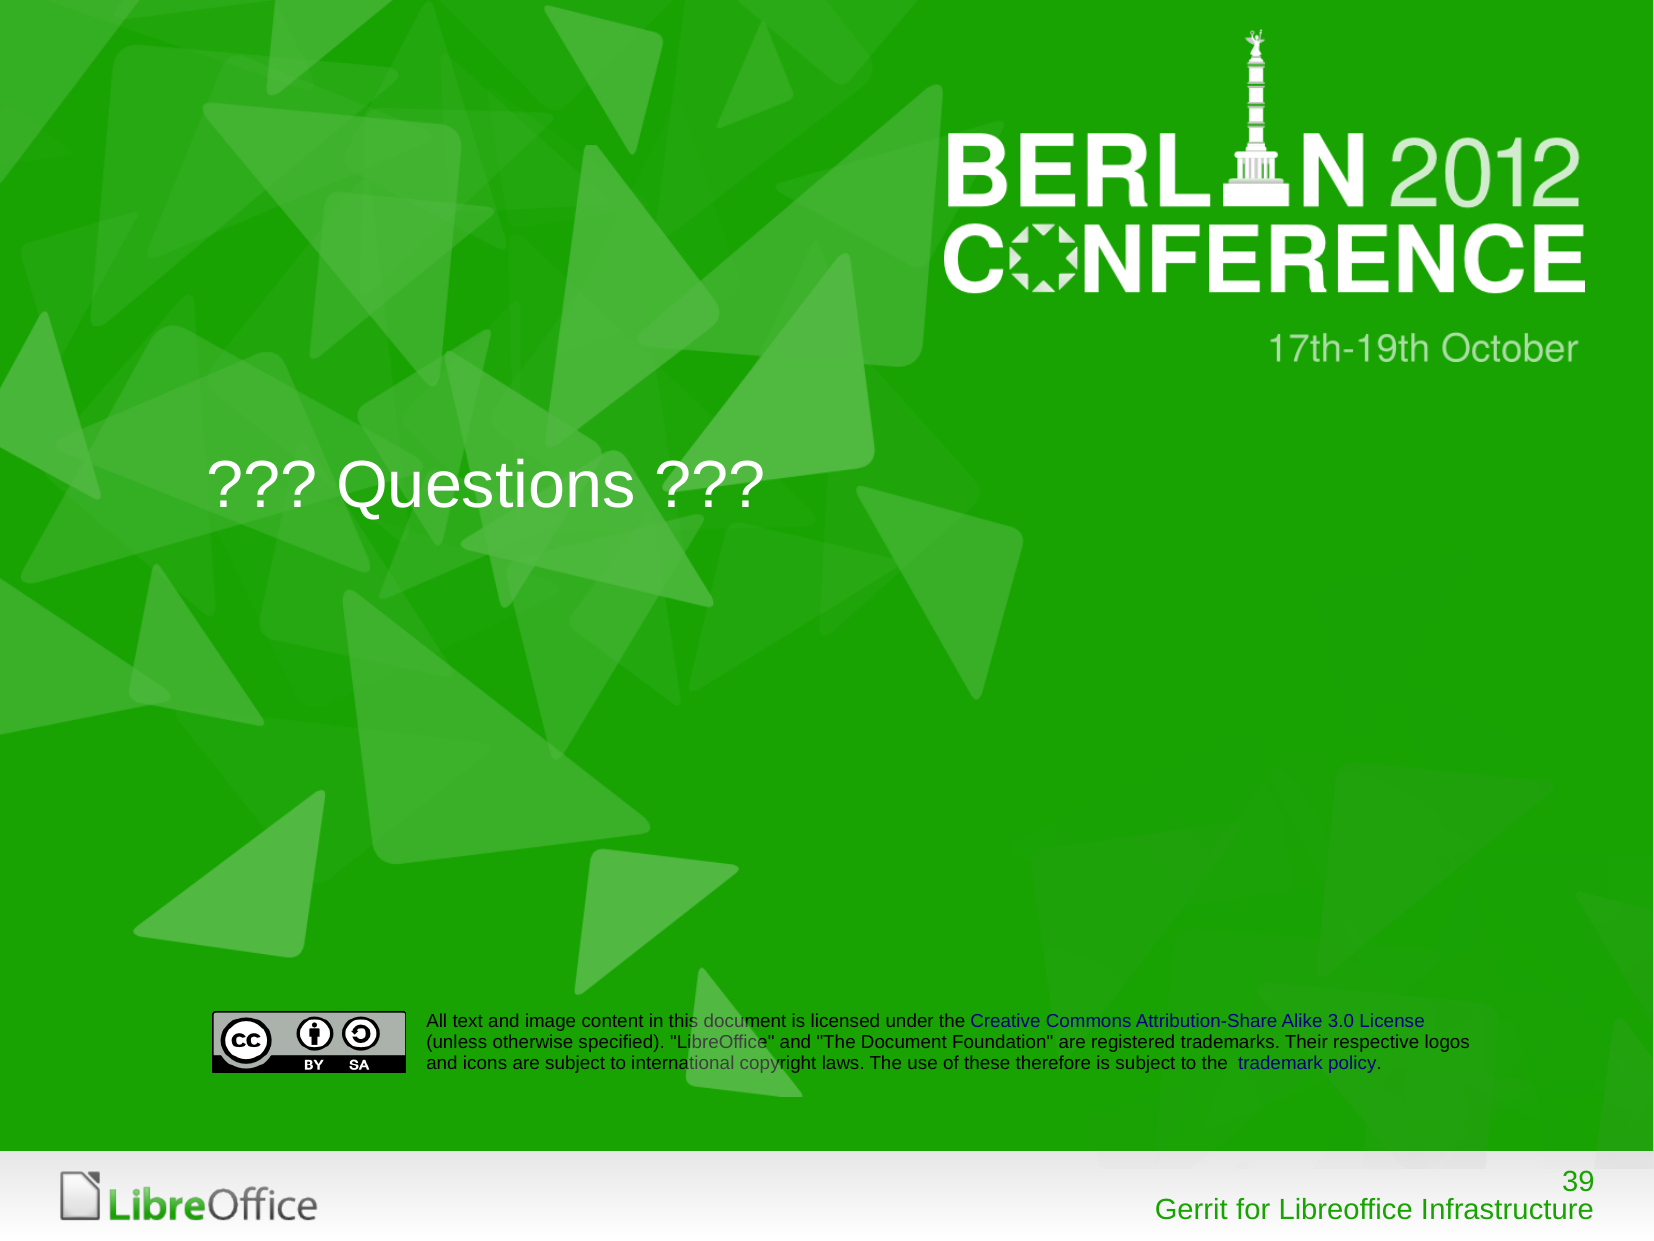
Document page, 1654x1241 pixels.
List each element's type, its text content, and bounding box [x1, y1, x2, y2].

title ??? Questions ??? [206, 395, 1477, 573]
picture [41, 1152, 337, 1240]
picture [0, 0, 1654, 1169]
